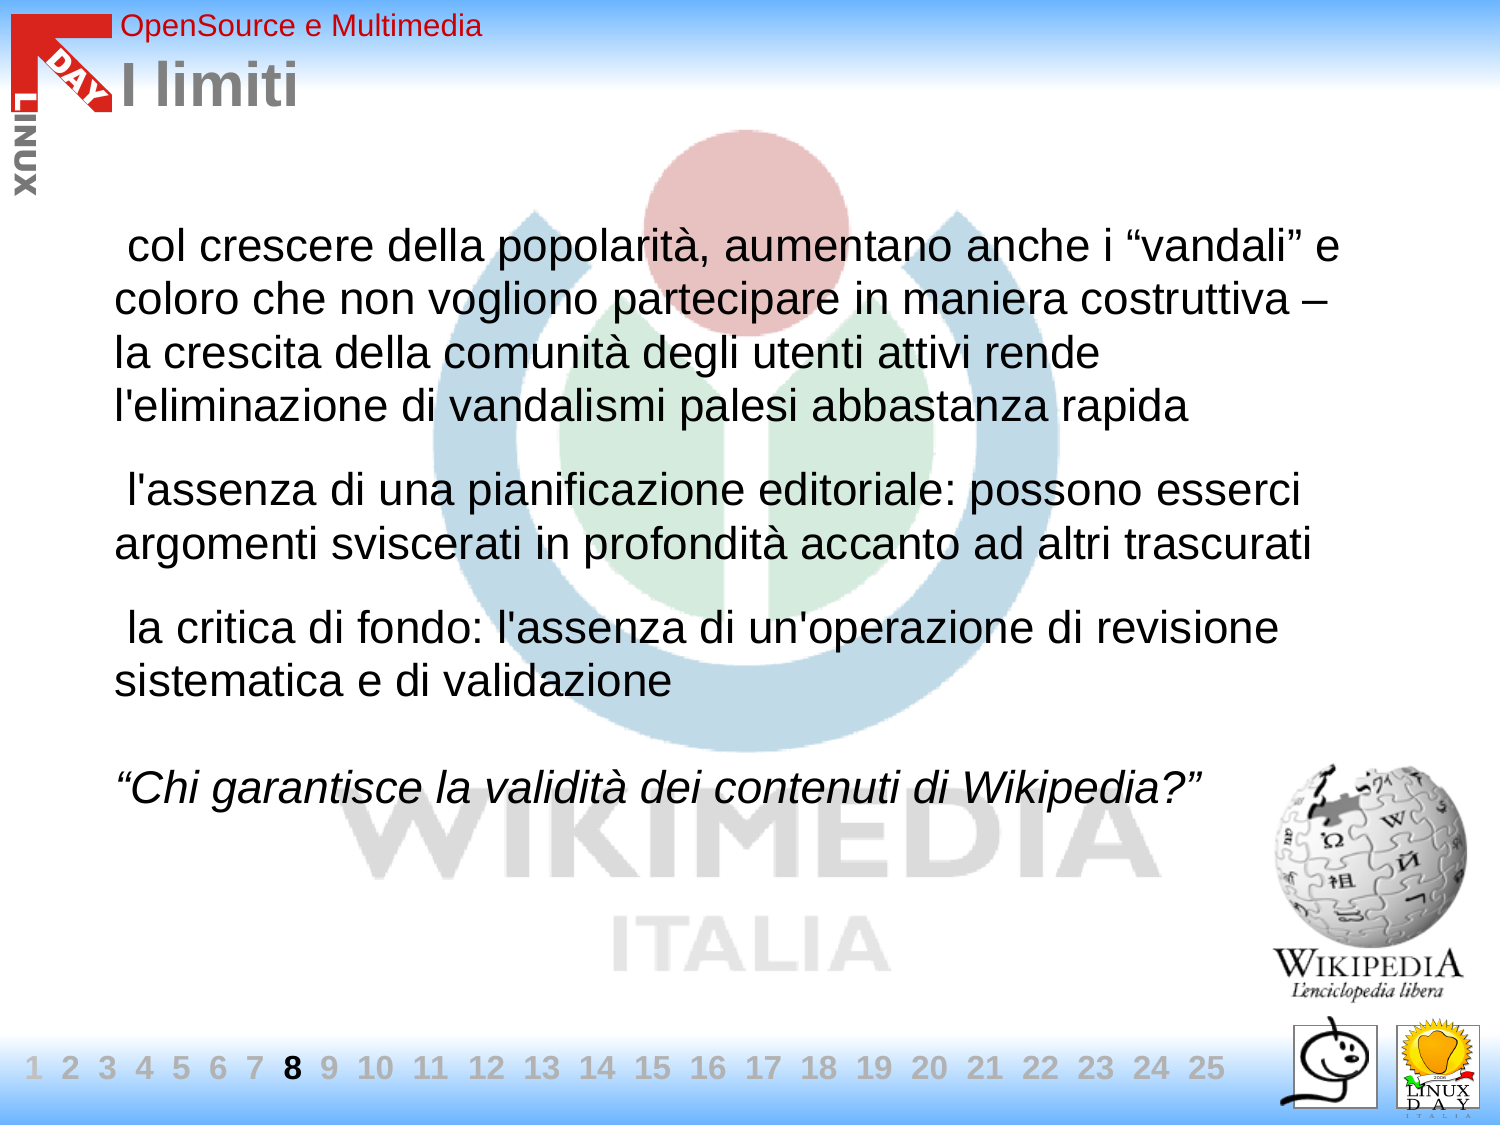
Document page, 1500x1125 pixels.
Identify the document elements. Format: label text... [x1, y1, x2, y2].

chart [1265, 762, 1477, 1005]
text_box col crescere della popolarità, aumentano anche i “vandali” e coloro che non vogliono partecipare in maniera costruttiva – la crescita della comunità degli utenti attivi rende l'eliminazione di vandalismi palesi abbastanza rapida l'assenza di una pianificazione editoriale: possono esserci argomenti sviscerati in profondità accanto ad altri trascurati la critica di fondo: l'assenza di un'operazione di revisione sistematica e di validazione “Chi garantisce la validità dei contenuti di Wikipedia?” [100, 210, 1388, 821]
picture [11, 14, 1475, 1118]
text_box I limiti [120, 50, 1479, 120]
text_box [0, 1025, 1500, 1125]
text_box [0, 0, 1500, 91]
text_box 1 2 3 4 5 6 7 8 9 10 11 12 13 14 15 16 17 18 19 20 21 22 23 24 25 [24, 1049, 1267, 1087]
text_box OpenSource e Multimedia [120, 7, 1479, 43]
